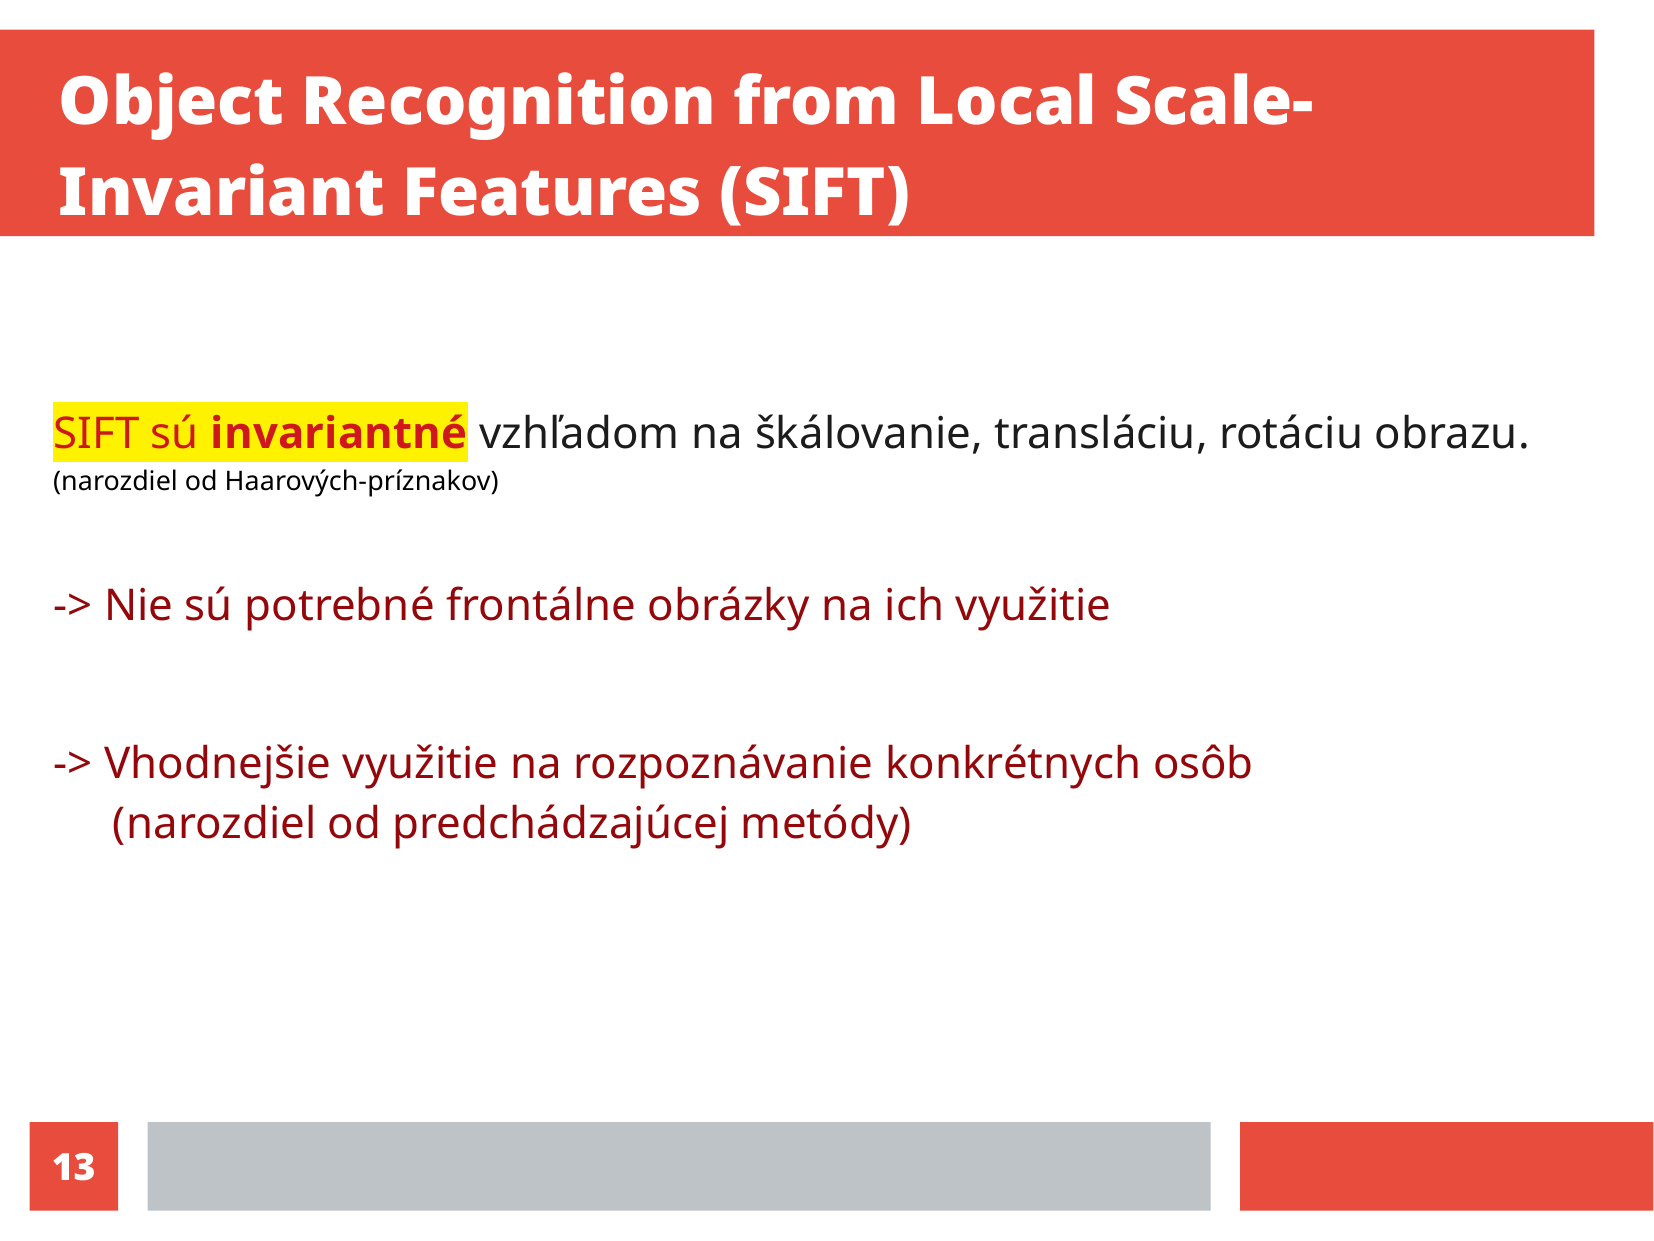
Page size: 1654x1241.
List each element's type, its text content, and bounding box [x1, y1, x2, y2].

title Object Recognition from Local Scale-Invariant Features (SIFT) [59, 53, 1595, 201]
list SIFT sú invariantné vzhľadom na škálovanie, transláciu, rotáciu obrazu. (narozdiel od Haarových-príznakov) -> Nie sú potrebné frontálne obrázky na ich využitie -> Vhodnejšie využitie na rozpoznávanie konkrétnych osôb (narozdiel od predchádzajúcej metódy) [53, 401, 1560, 863]
